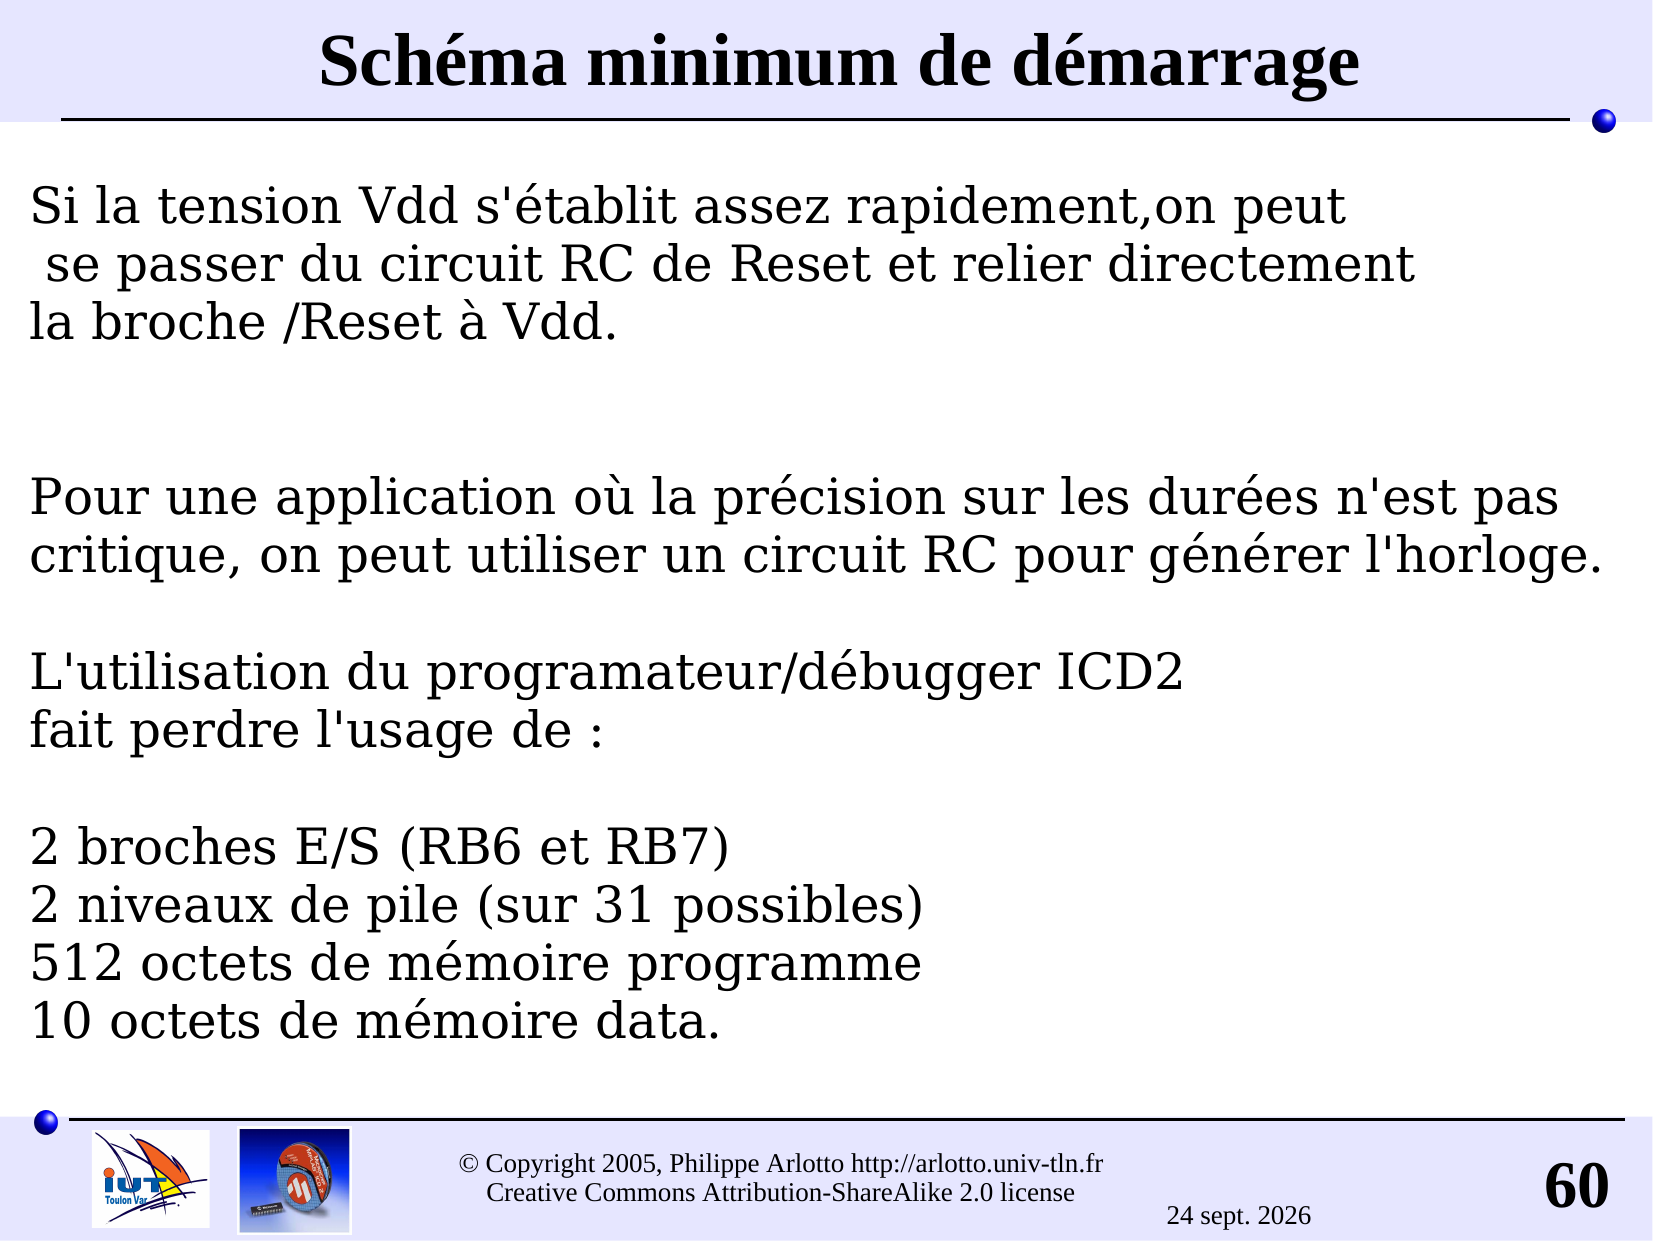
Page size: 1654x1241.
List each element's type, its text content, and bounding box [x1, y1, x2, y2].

picture [237, 1168, 352, 1235]
title Schéma minimum de démarrage [95, 14, 1585, 107]
text_box Si la tension Vdd s'établit assez rapidement,on peut se passer du circuit RC de Reset et relier directement la broche /Reset à Vdd. Pour une application où la précision sur les durées n'est pas critique, on peut utiliser un circuit RC pour générer l'horloge. L'utilisation du programateur/débugger ICD2 fait perdre l'usage de : 2 broches E/S (RB6 et RB7) 2 niveaux de pile (sur 31 possibles) 512 octets de mémoire programme 10 octets de mémoire data. [29, 177, 1607, 1168]
